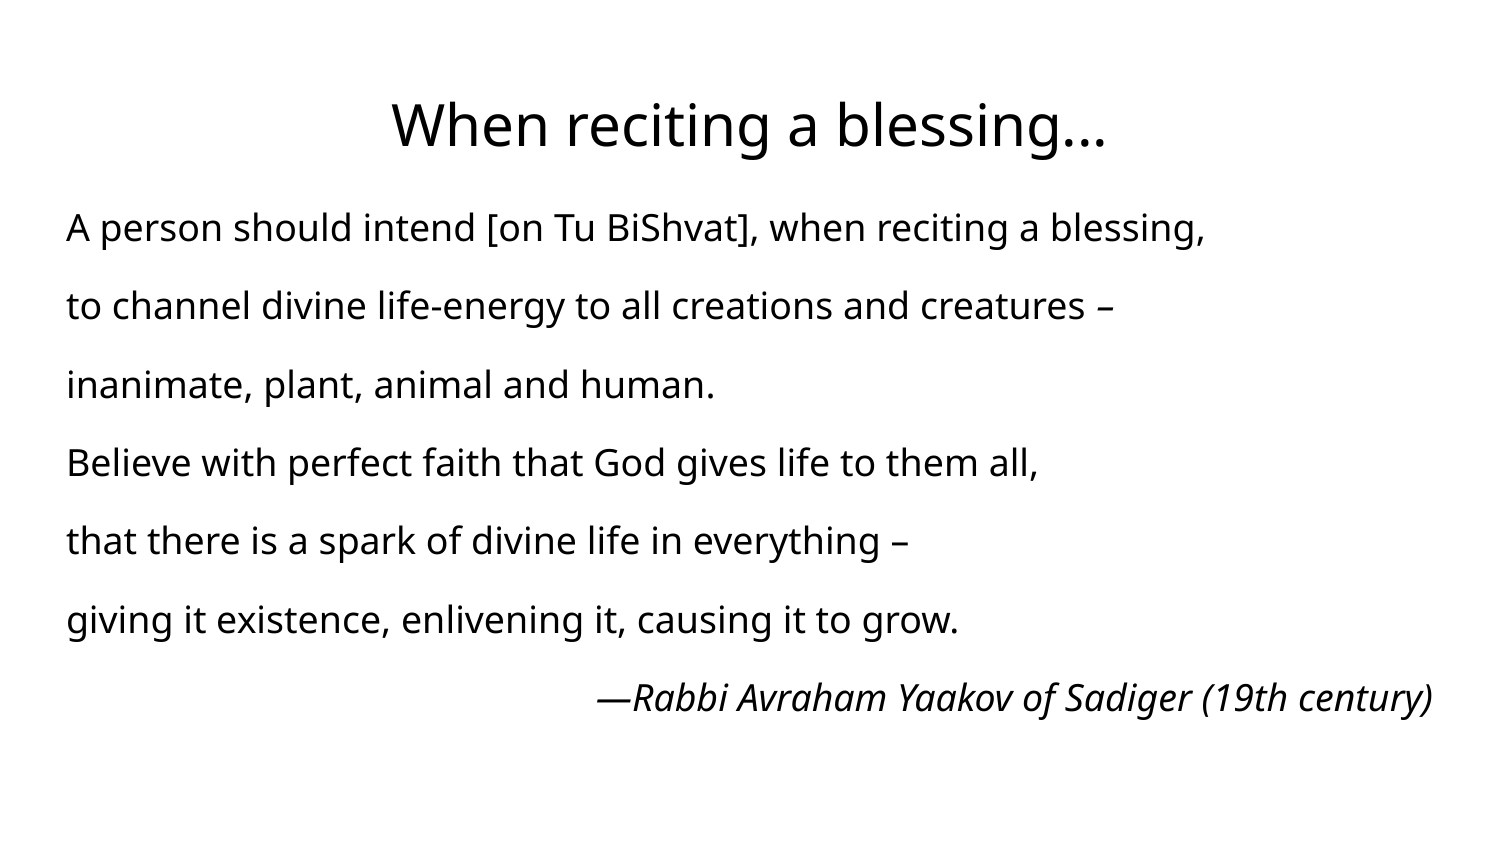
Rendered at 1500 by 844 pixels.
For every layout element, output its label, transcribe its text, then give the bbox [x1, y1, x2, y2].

title When reciting a blessing... [51, 72, 1449, 167]
list A person should intend [on Tu BiShvat], when reciting a blessing, to channel divine life-energy to all creations and creatures – inanimate, plant, animal and human. Believe with perfect faith that God gives life to them all, that there is a spark of divine life in everything – giving it existence, enlivening it, causing it to grow. —Rabbi Avraham Yaakov of Sadiger (19th century) [51, 189, 1449, 750]
